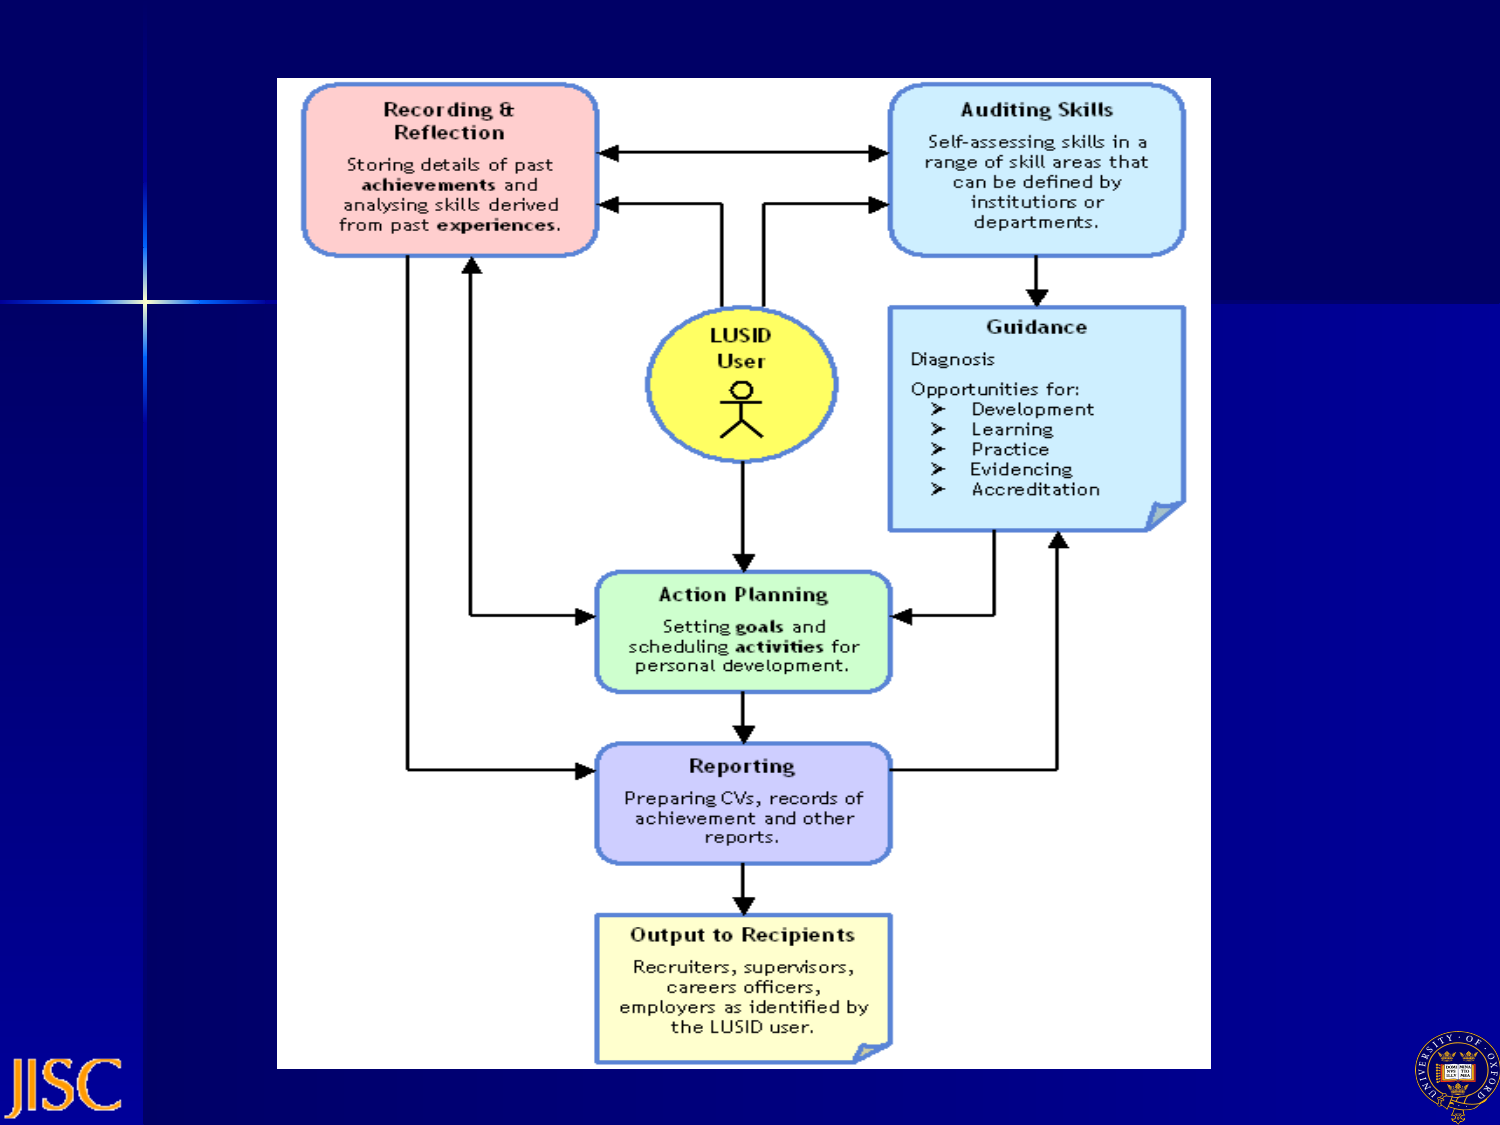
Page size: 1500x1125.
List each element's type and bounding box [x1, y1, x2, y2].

picture [1415, 1031, 1500, 1125]
picture [0, 1056, 126, 1125]
picture [277, 78, 1211, 1069]
